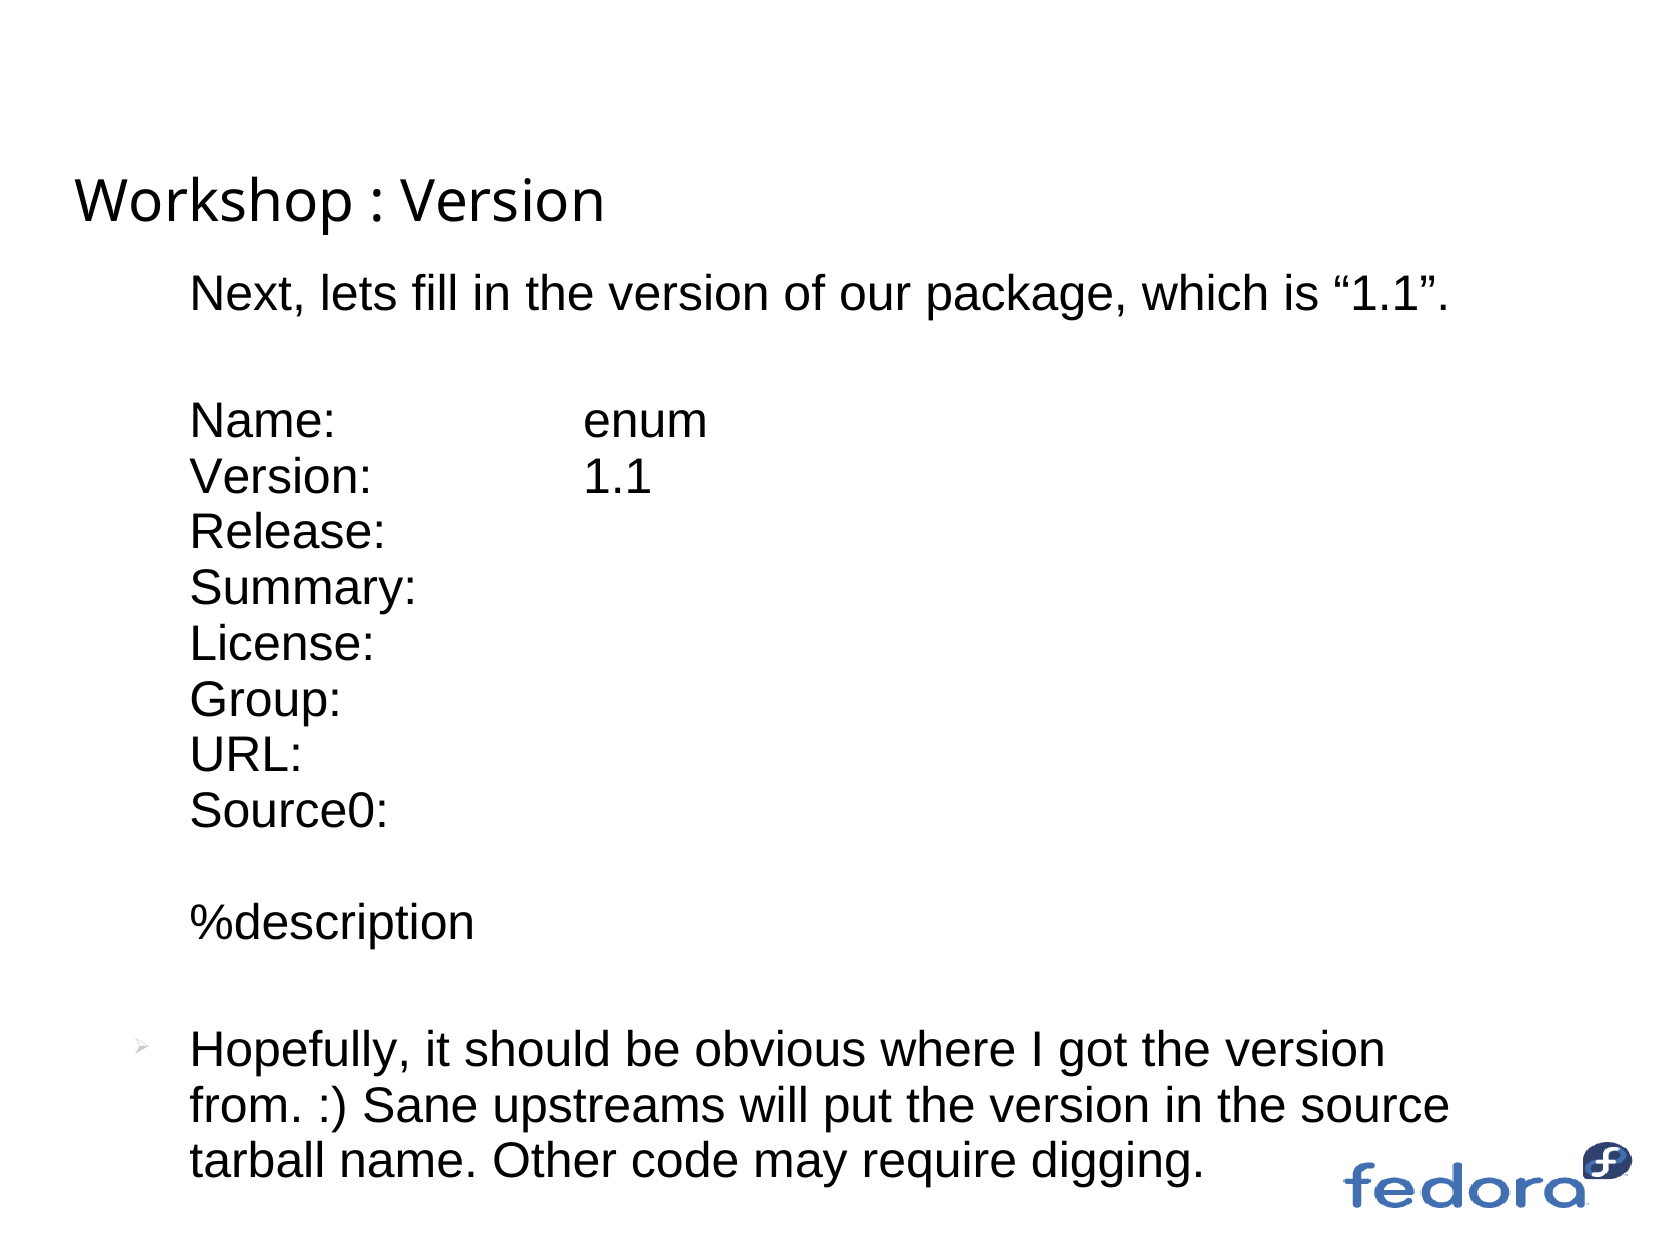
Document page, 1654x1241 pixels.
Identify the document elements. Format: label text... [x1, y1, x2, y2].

title Workshop : Version [74, 140, 1506, 259]
picture [1332, 1124, 1651, 1227]
list Next, lets fill in the version of our package, which is “1.1”. Name: enum Version: 1.1 Release: Summary: License: Group: URL: Source0: %description Hopefully, it should be obvious where I got the version from. :) Sane upstreams will put the version in the source tarball name. Other code may require digging. [77, 264, 1500, 1189]
